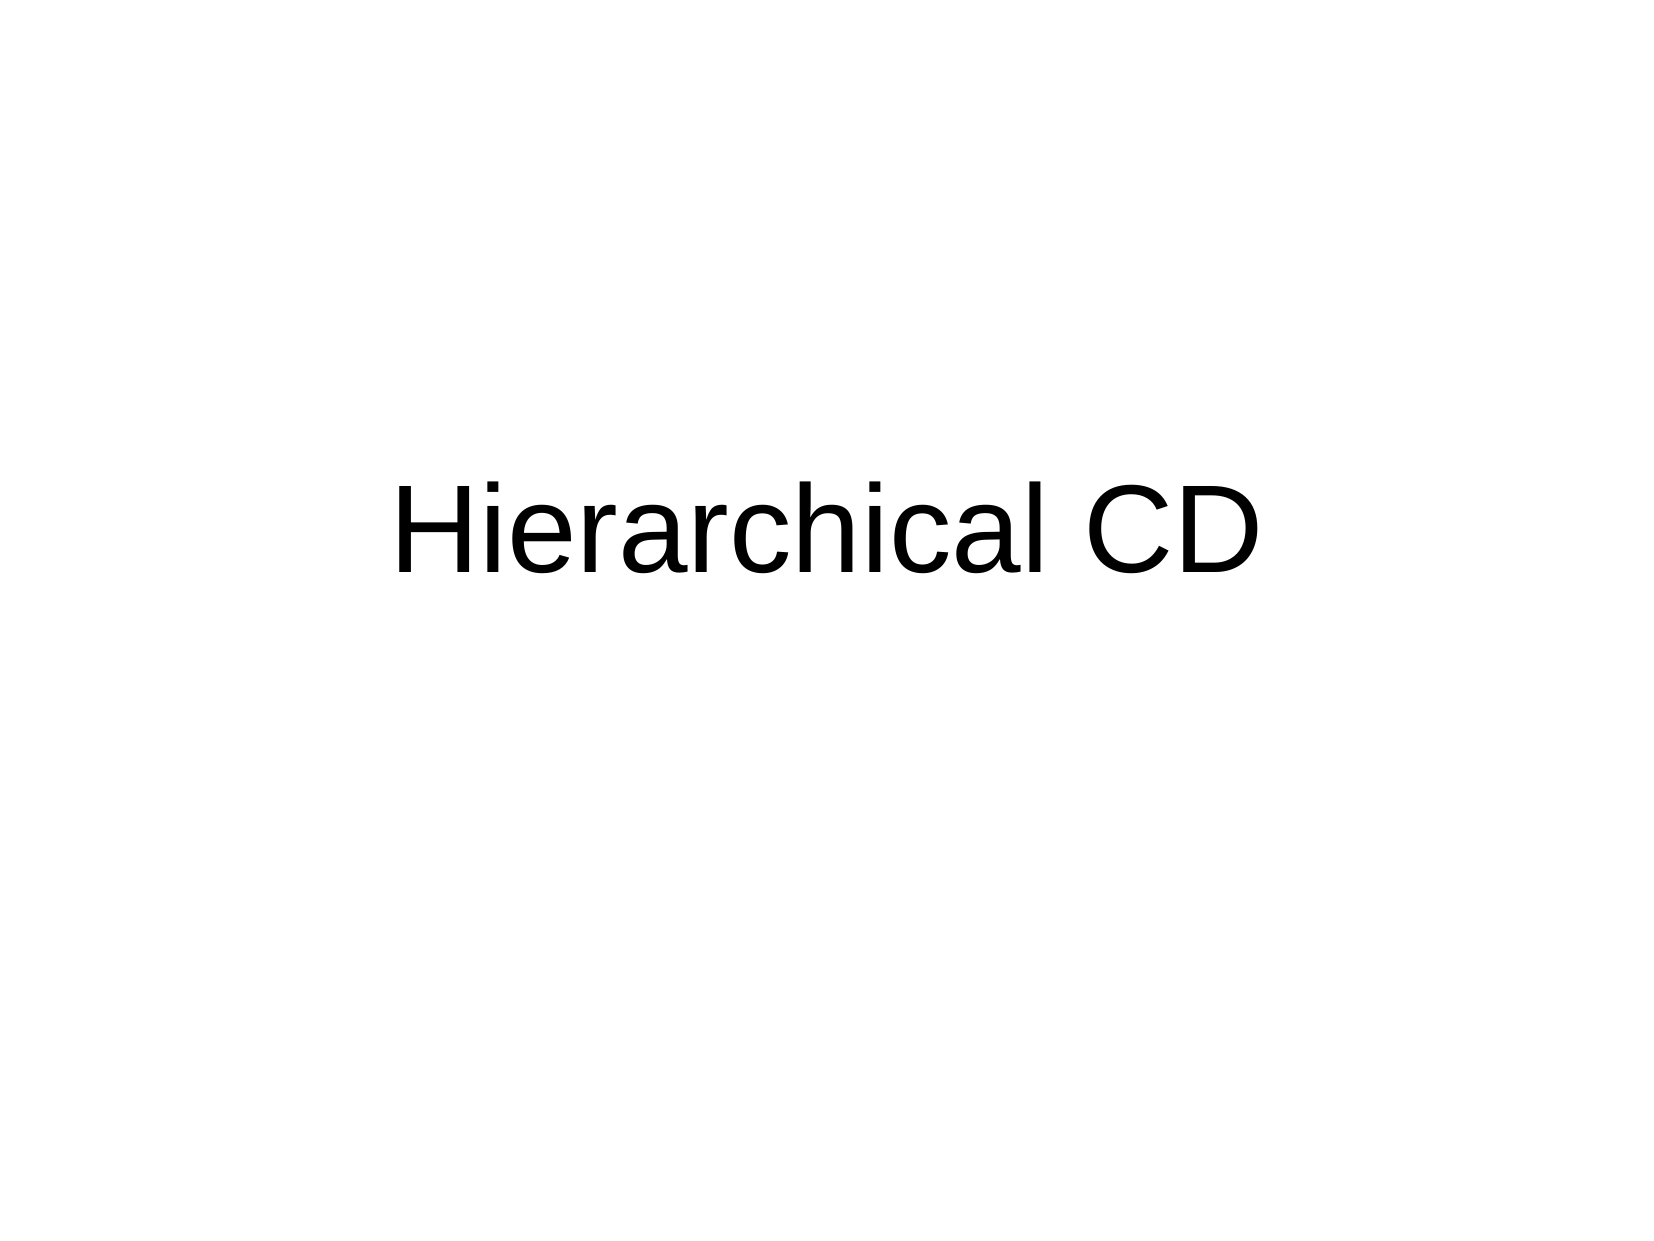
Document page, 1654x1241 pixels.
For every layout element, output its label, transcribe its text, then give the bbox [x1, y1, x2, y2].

subtitle Hierarchical CD [82, 49, 1571, 1010]
